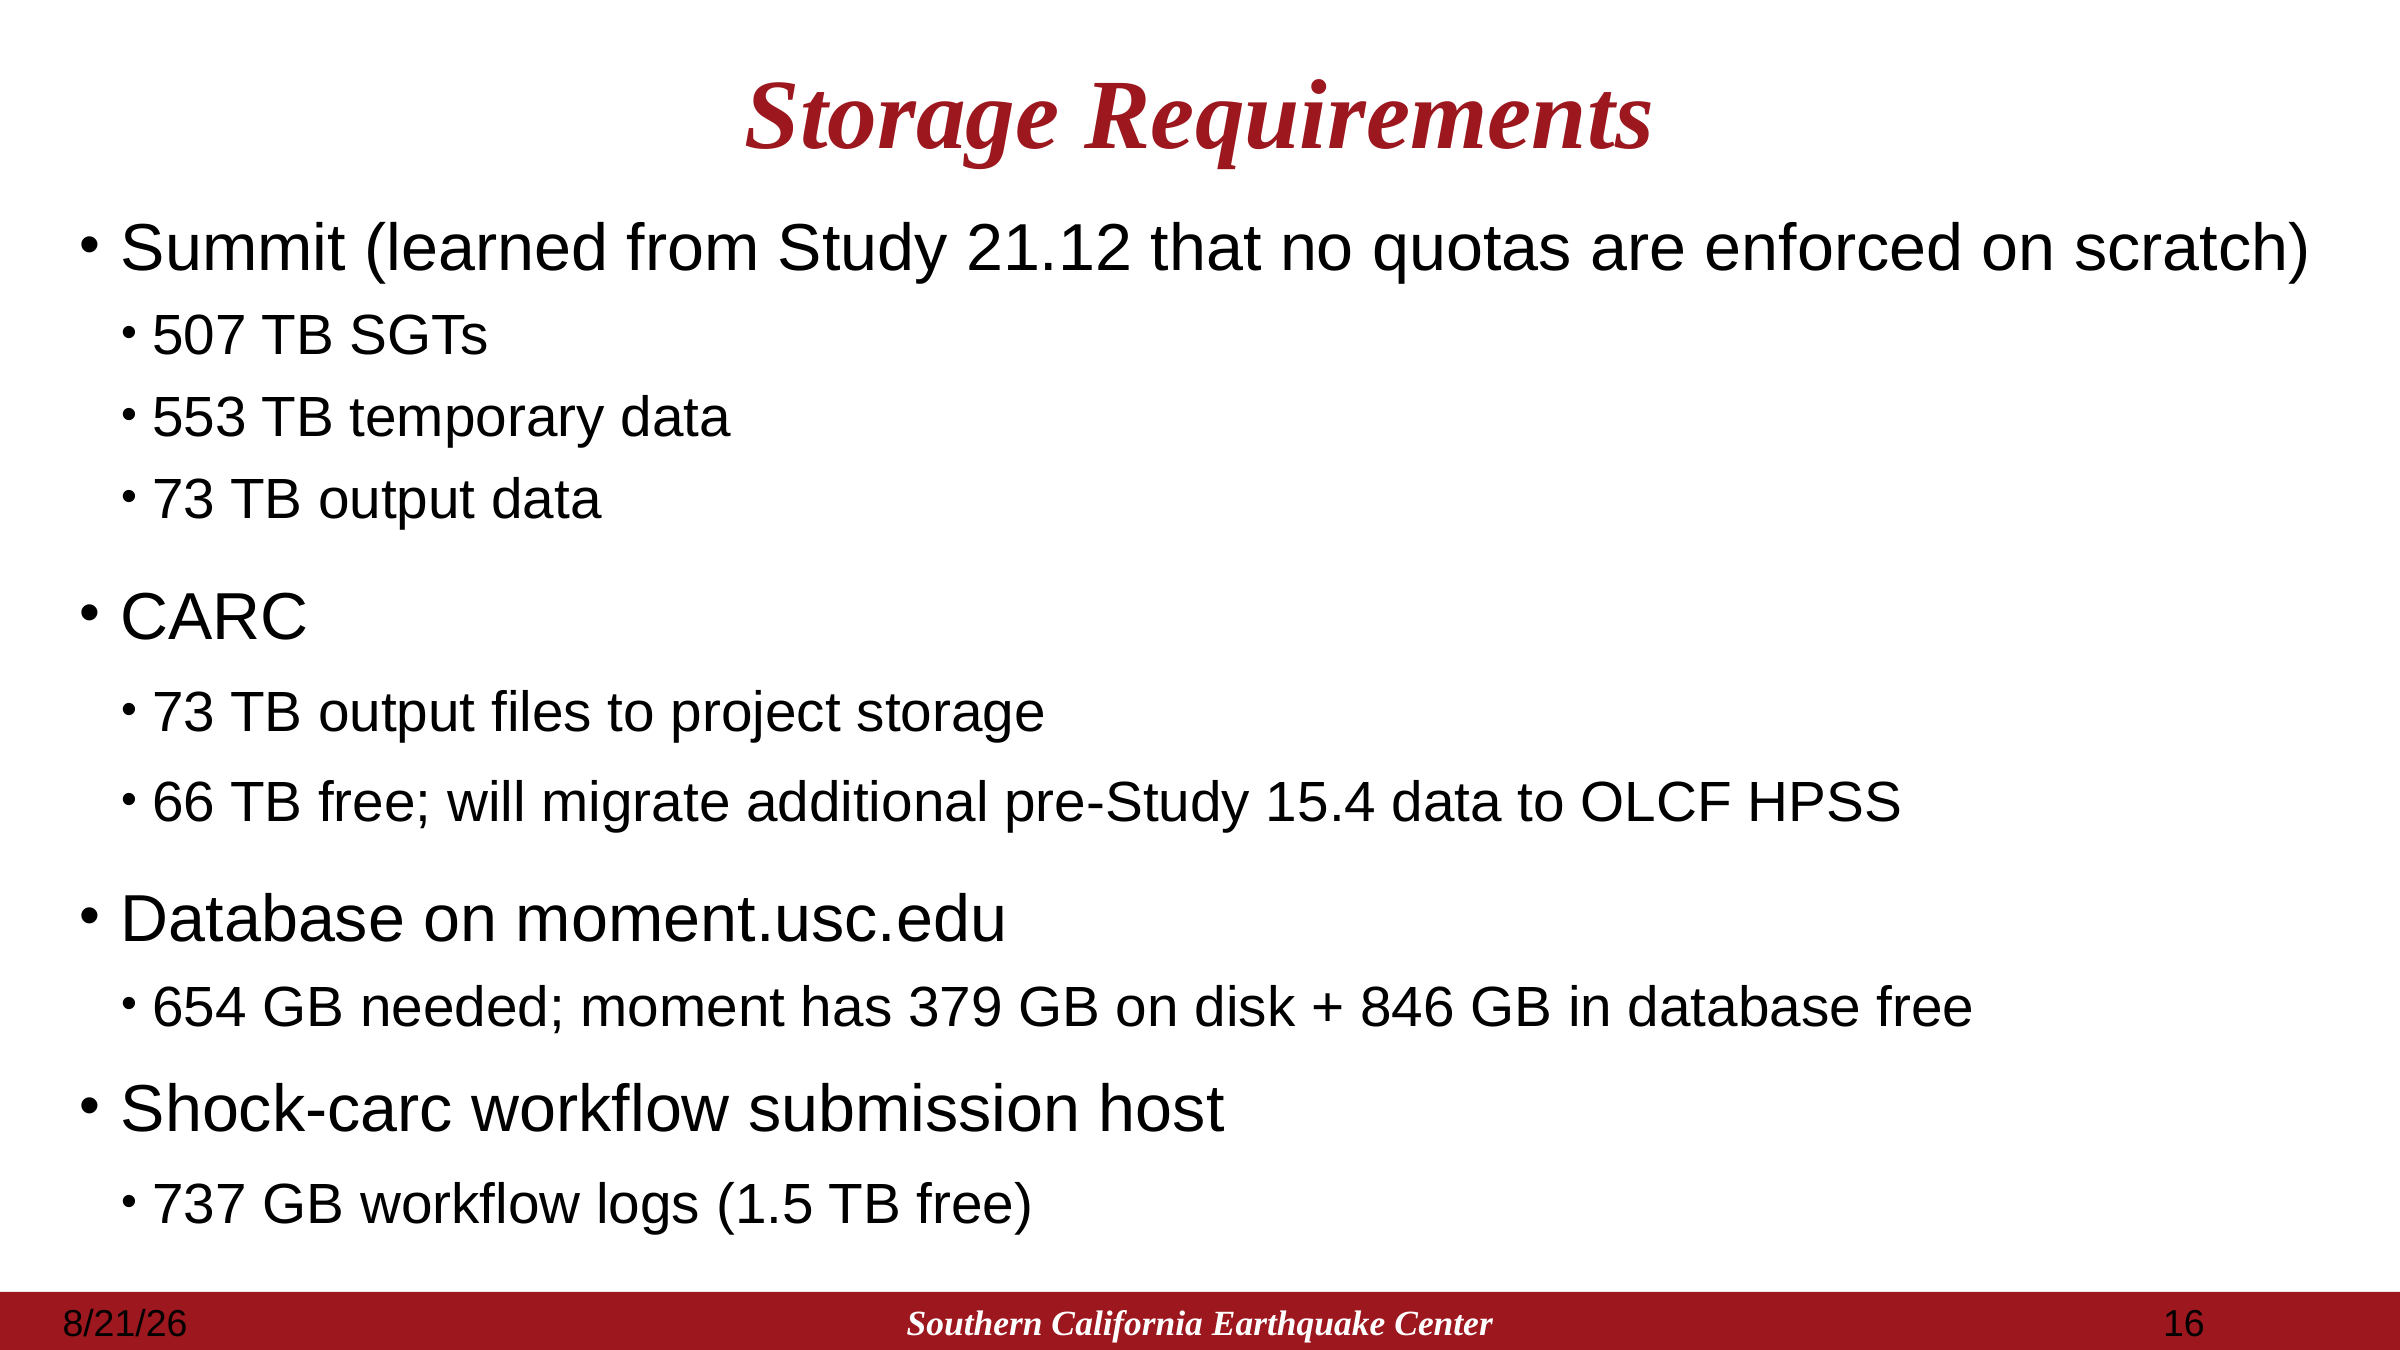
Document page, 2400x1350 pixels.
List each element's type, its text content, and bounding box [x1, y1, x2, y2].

text_box <number> [2145, 1303, 2371, 1339]
text_box 04/11/2023 [44, 1303, 320, 1339]
text_box Summit (learned from Study 21.12 that no quotas are enforced on scratch) 507 TB SGTs 553 TB temporary data 73 TB output data CARC 73 TB output files to project storage 66 TB free; will migrate additional pre-Study 15.4 data to OLCF HPSS Database on moment.usc.edu 654 GB needed; moment has 379 GB on disk + 846 GB in database free Shock-carc workflow submission host 737 GB workflow logs (1.5 TB free) [59, 195, 2341, 1260]
text_box Storage Requirements [59, 53, 2341, 180]
text_box Southern California Earthquake Center [794, 1285, 1606, 1350]
